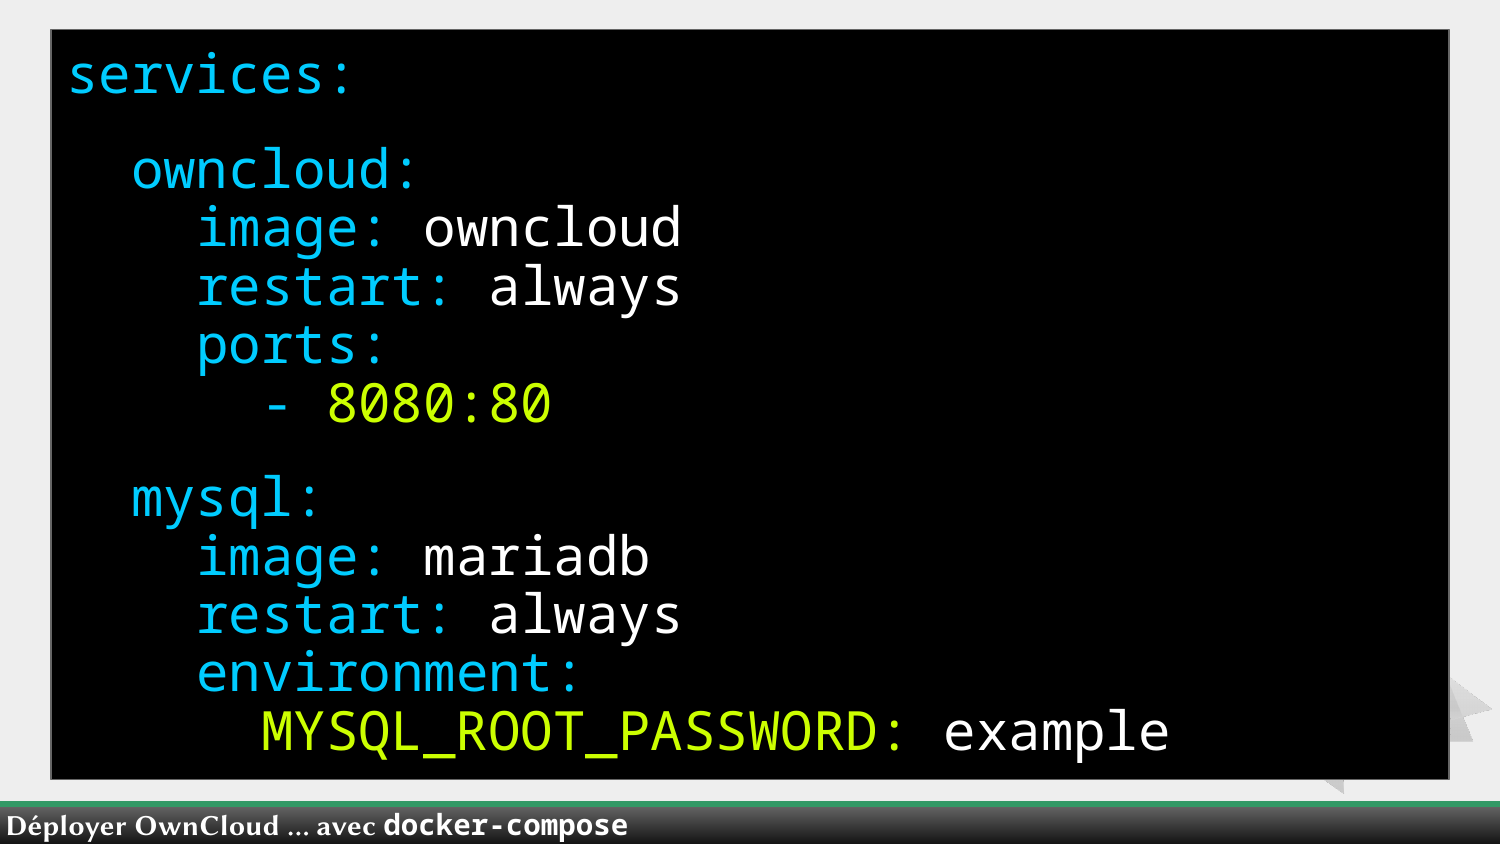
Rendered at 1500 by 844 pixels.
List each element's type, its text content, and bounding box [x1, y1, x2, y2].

text_box services: owncloud: image: owncloud restart: always ports: - 8080:80 mysql: image: mariadb restart: always environment: MYSQL_ROOT_PASSWORD: example [51, 29, 1449, 780]
title Déployer OwnCloud … avec docker-compose [5, 801, 1075, 844]
picture [1187, 587, 1492, 794]
